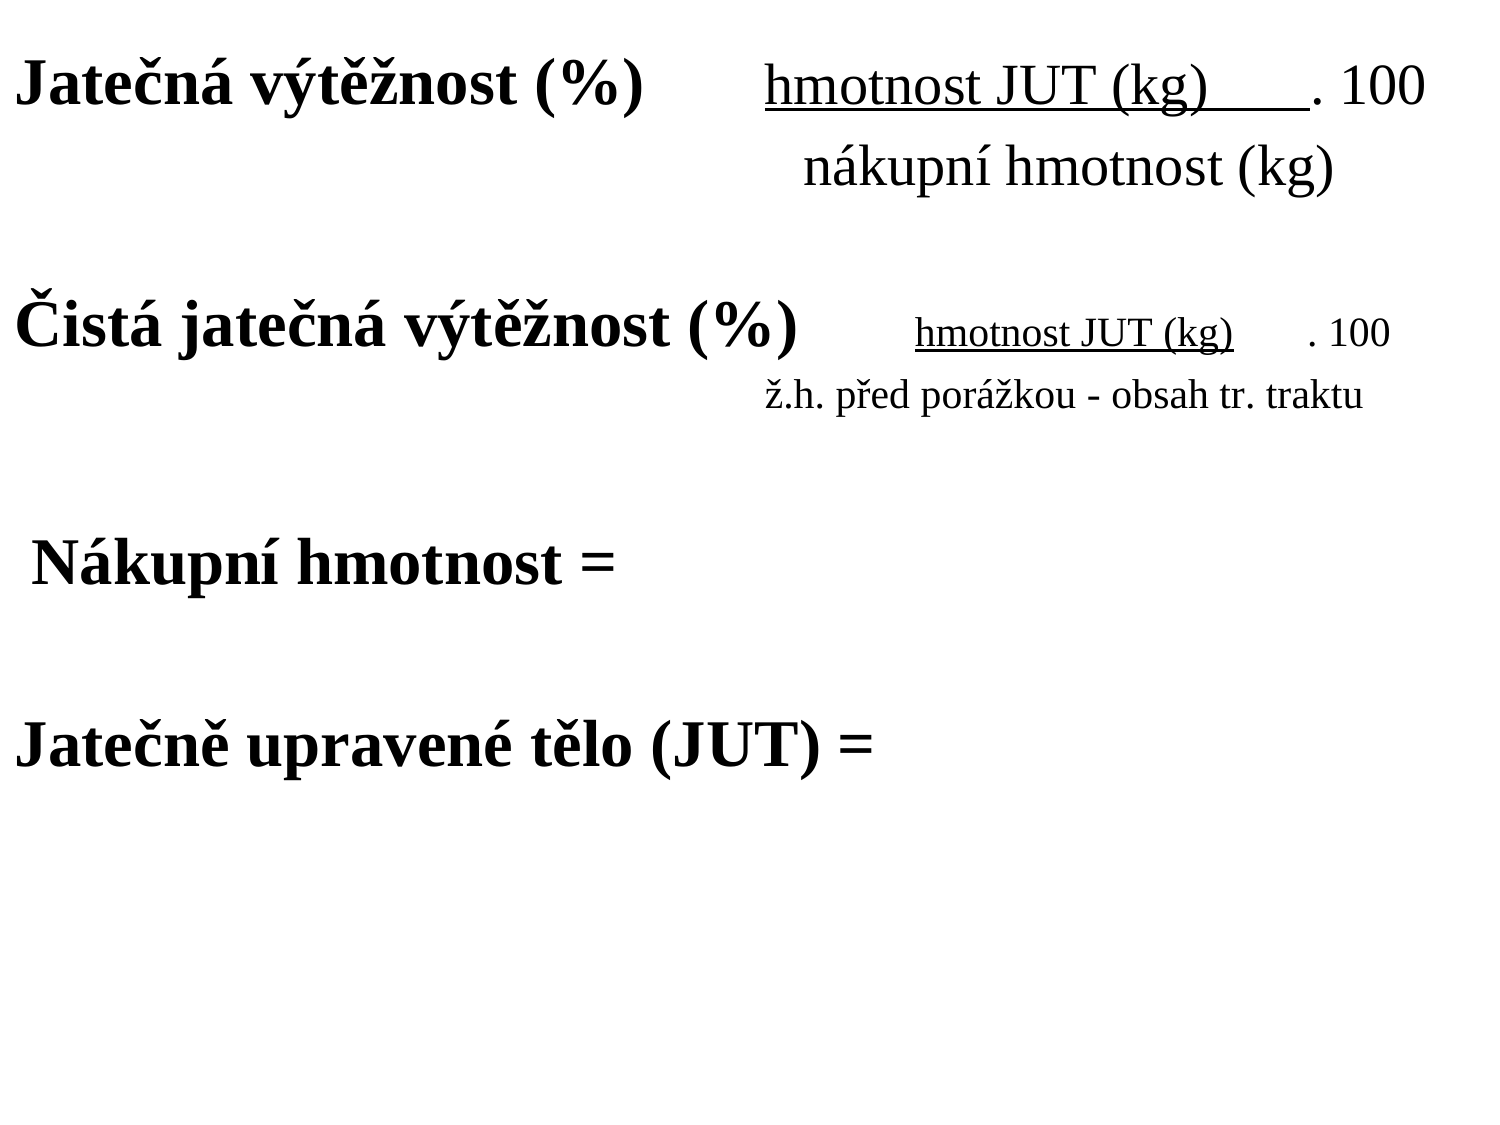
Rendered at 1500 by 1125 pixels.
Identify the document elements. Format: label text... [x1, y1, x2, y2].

list Jatečná výtěžnost (%) hmotnost JUT (kg) . 100 nákupní hmotnost (kg) Čistá jatečná výtěžnost (%) hmotnost JUT (kg) . 100 ž.h. před porážkou - obsah tr. traktu Nákupní hmotnost = Jatečně upravené tělo (JUT) = [0, 0, 1471, 1125]
